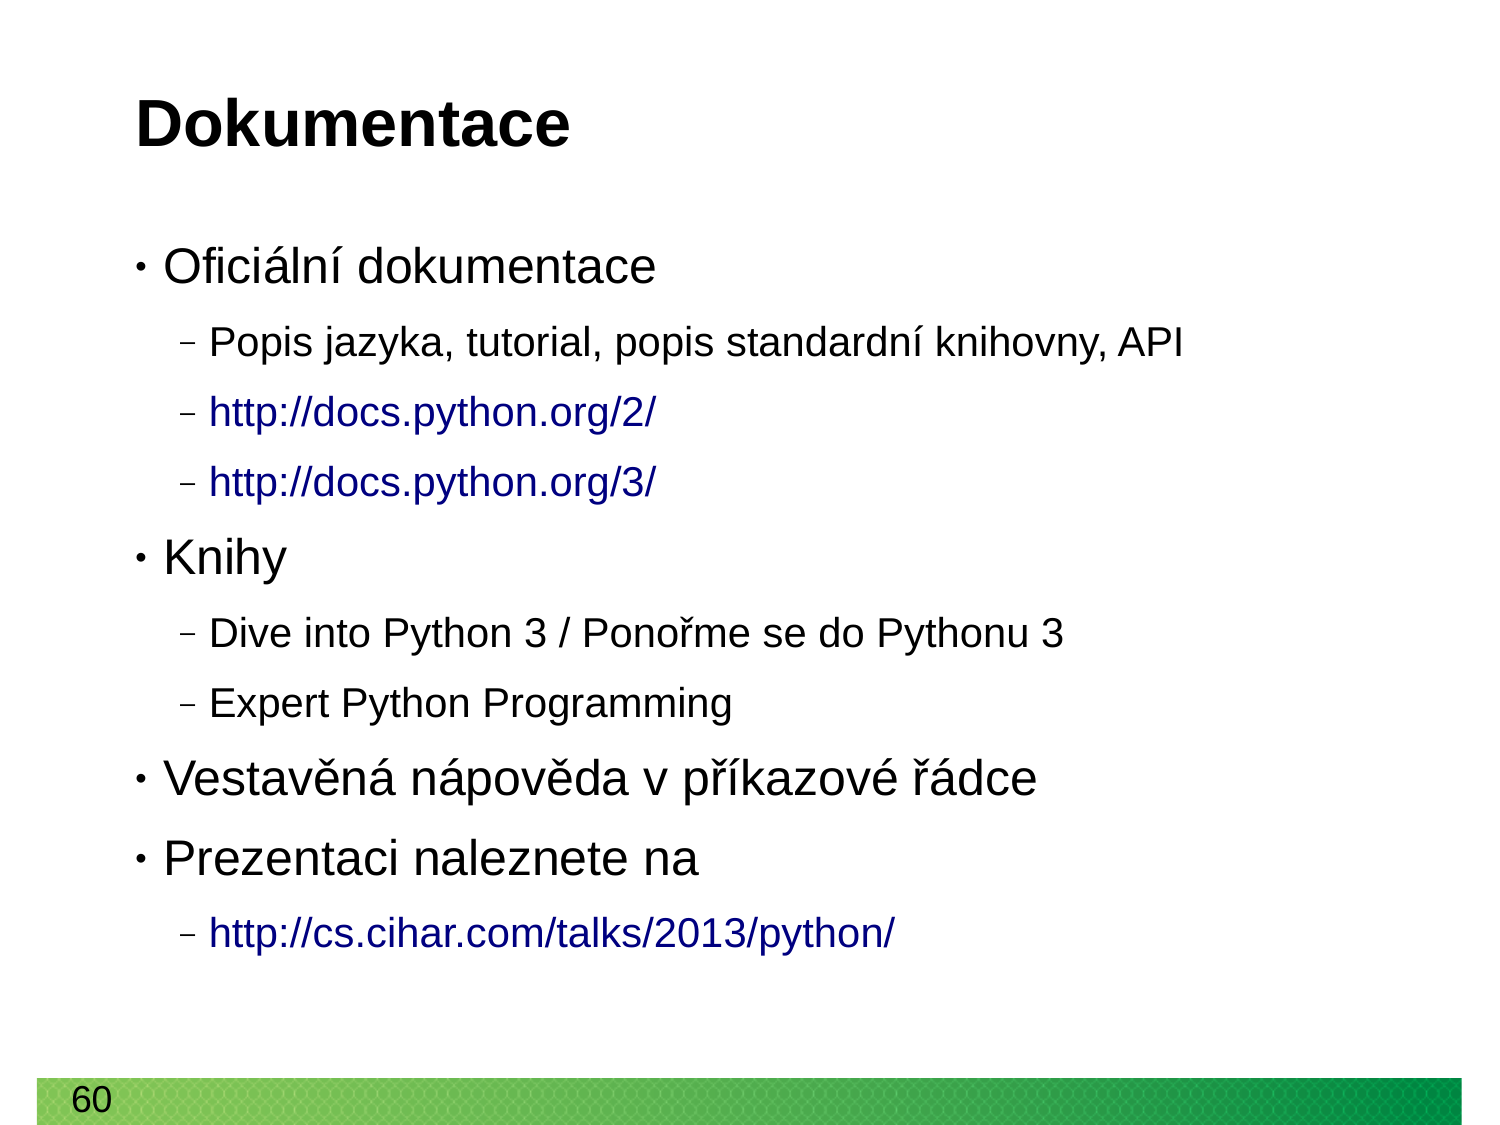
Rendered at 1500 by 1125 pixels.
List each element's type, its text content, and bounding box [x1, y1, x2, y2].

picture [36, 1078, 1462, 1125]
title Dokumentace [135, 41, 1372, 204]
list Oficiální dokumentace Popis jazyka, tutorial, popis standardní knihovny, API http://docs.python.org/2/ http://docs.python.org/3/ Knihy Dive into Python 3 / Ponořme se do Pythonu 3 Expert Python Programming Vestavěná nápověda v příkazové řádce Prezentaci naleznete na http://cs.cihar.com/talks/2013/python/ [135, 238, 1372, 982]
